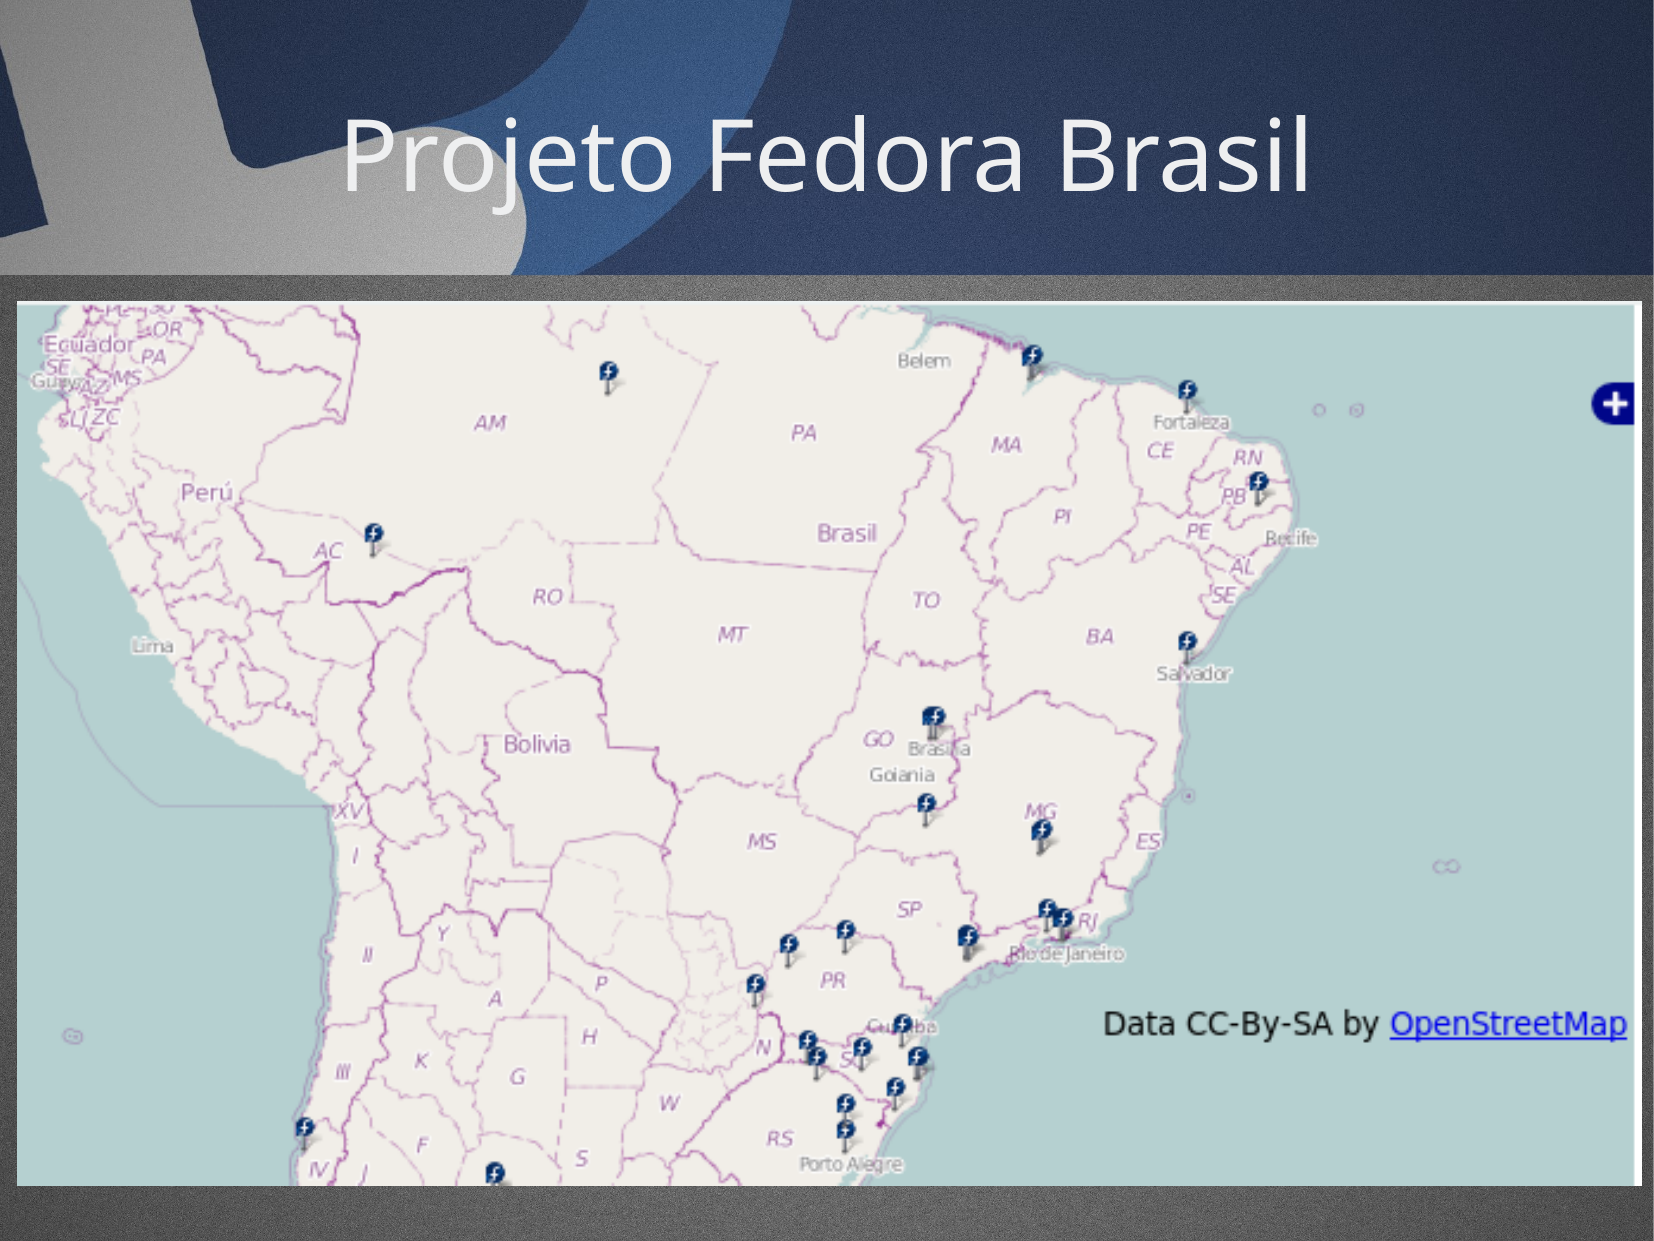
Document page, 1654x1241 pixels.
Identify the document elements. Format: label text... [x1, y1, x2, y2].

title Projeto Fedora Brasil [82, 49, 1571, 257]
picture [0, 0, 1654, 1241]
